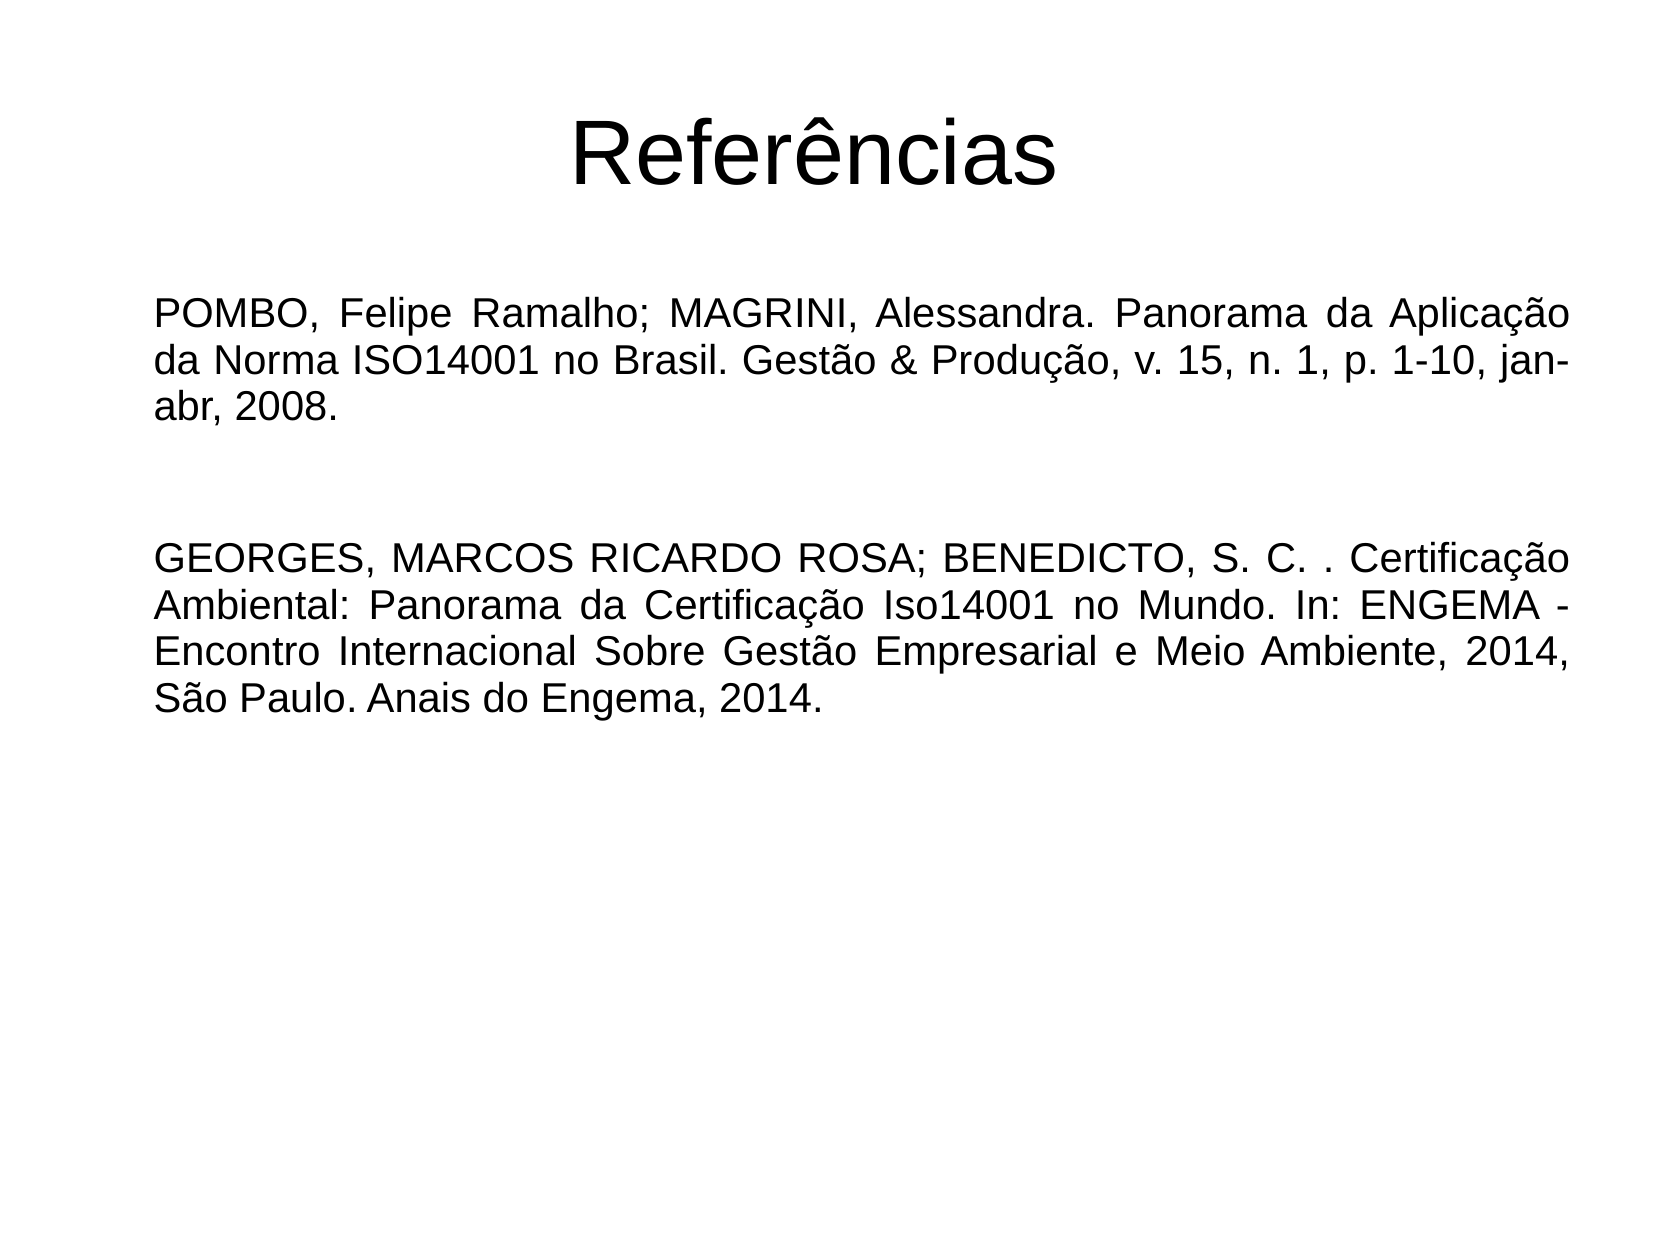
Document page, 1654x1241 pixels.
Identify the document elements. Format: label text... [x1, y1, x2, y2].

title Referências [82, 49, 1571, 257]
list POMBO, Felipe Ramalho; MAGRINI, Alessandra. Panorama da Aplicação da Norma ISO14001 no Brasil. Gestão & Produção, v. 15, n. 1, p. 1-10, jan-abr, 2008. GEORGES, MARCOS RICARDO ROSA; BENEDICTO, S. C. . Certificação Ambiental: Panorama da Certificação Iso14001 no Mundo. In: ENGEMA - Encontro Internacional Sobre Gestão Empresarial e Meio Ambiente, 2014, São Paulo. Anais do Engema, 2014. [82, 290, 1571, 1010]
